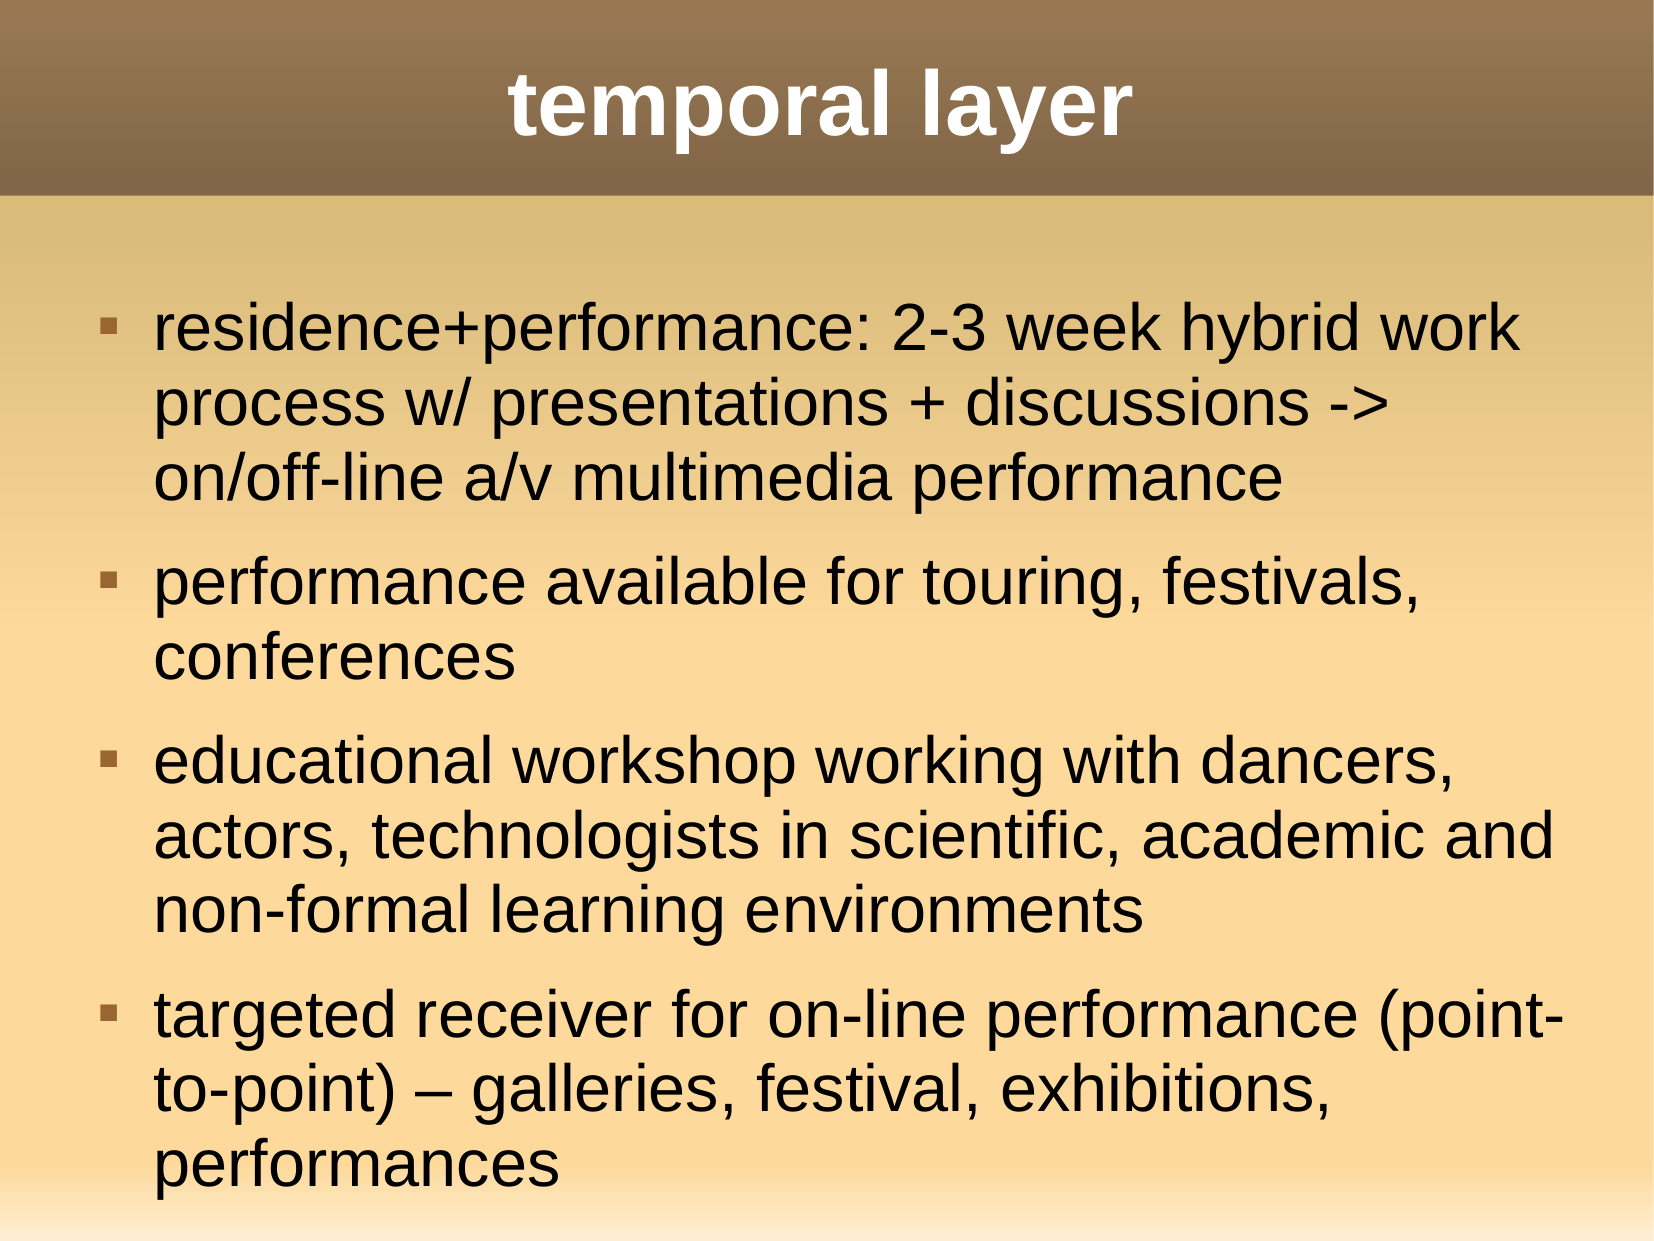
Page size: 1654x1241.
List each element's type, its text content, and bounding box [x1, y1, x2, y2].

picture [0, 0, 1654, 1241]
list residence+performance: 2-3 week hybrid work process w/ presentations + discussions -> on/off-line a/v multimedia performance performance available for touring, festivals, conferences educational workshop working with dancers, actors, technologists in scientific, academic and non-formal learning environments targeted receiver for on-line performance (point-to-point) – galleries, festival, exhibitions, performances [82, 290, 1571, 1202]
title temporal layer [76, 7, 1565, 200]
